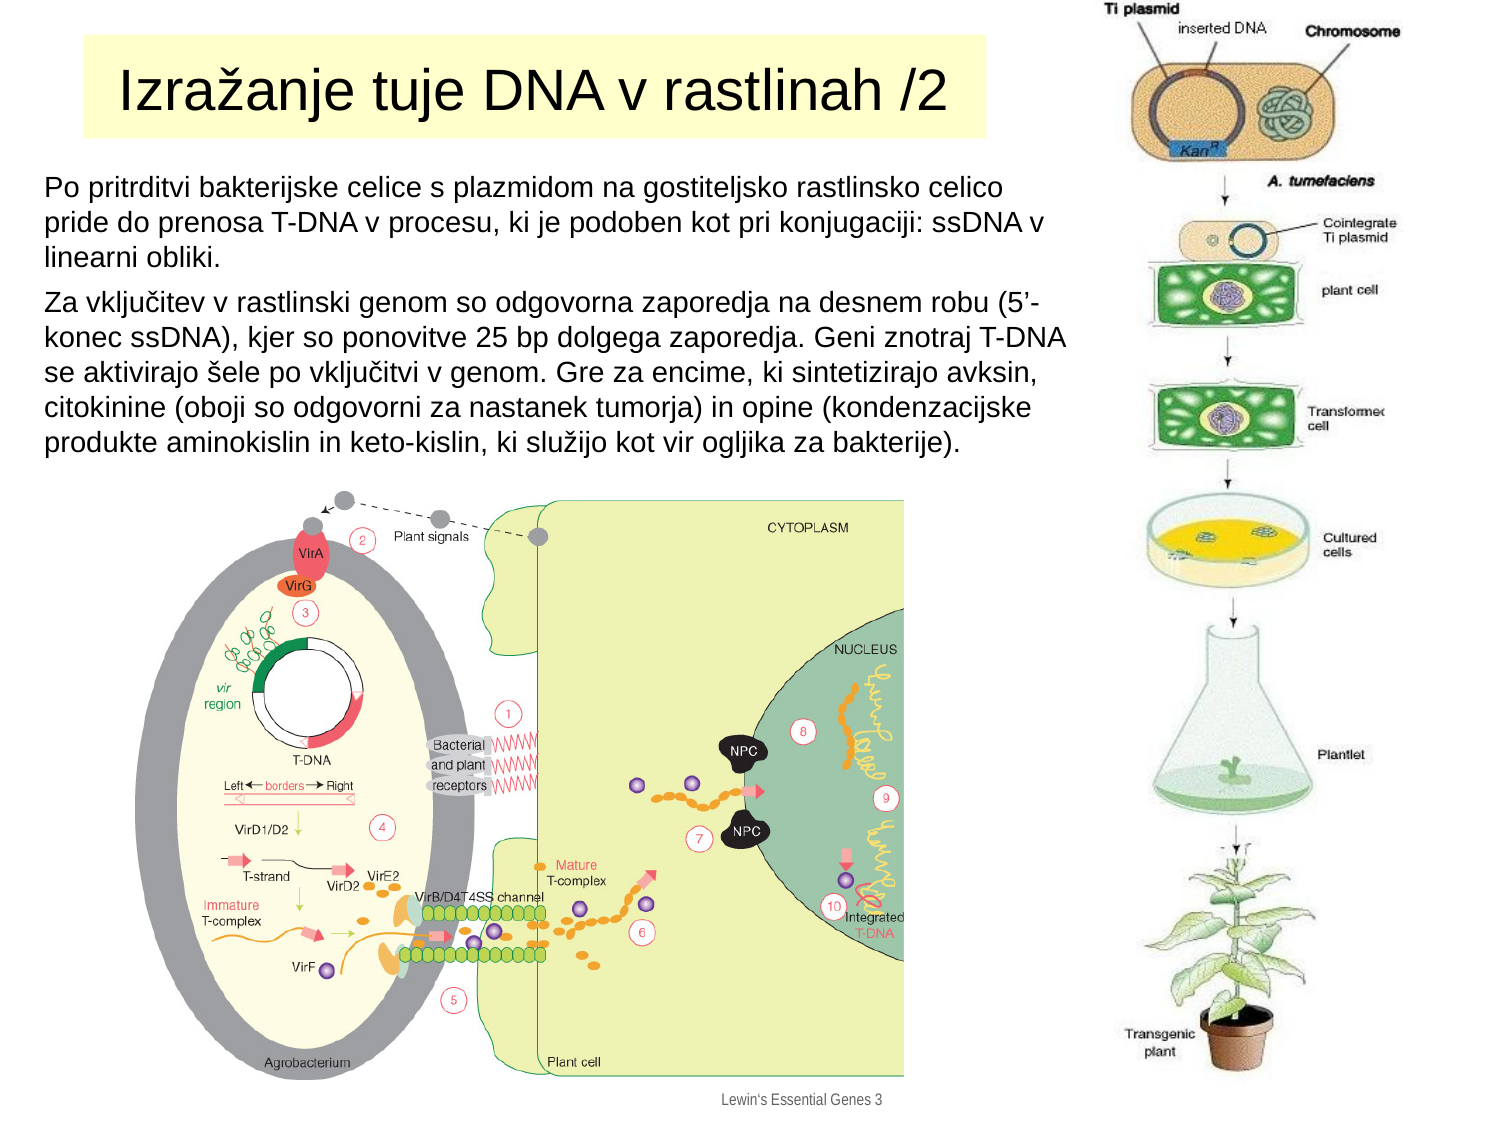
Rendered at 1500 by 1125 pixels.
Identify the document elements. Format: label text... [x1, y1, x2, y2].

picture [1092, 0, 1403, 1087]
text_box Lewin‘s Essential Genes 3 [706, 1081, 898, 1117]
picture [135, 491, 904, 1080]
text_box Izražanje tuje DNA v rastlinah /2 [83, 34, 987, 139]
text_box Po pritrditvi bakterijske celice s plazmidom na gostiteljsko rastlinsko celico pride do prenosa T-DNA v procesu, ki je podoben kot pri konjugaciji: ssDNA v linearni obliki. Za vključitev v rastlinski genom so odgovorna zaporedja na desnem robu (5’-konec ssDNA), kjer so ponovitve 25 bp dolgega zaporedja. Geni znotraj T-DNA se aktivirajo šele po vključitvi v genom. Gre za encime, ki sintetizirajo avksin, citokinine (oboji so odgovorni za nastanek tumorja) in opine (kondenzacijske produkte aminokislin in keto-kislin, ki služijo kot vir ogljika za bakterije). [29, 160, 1092, 466]
